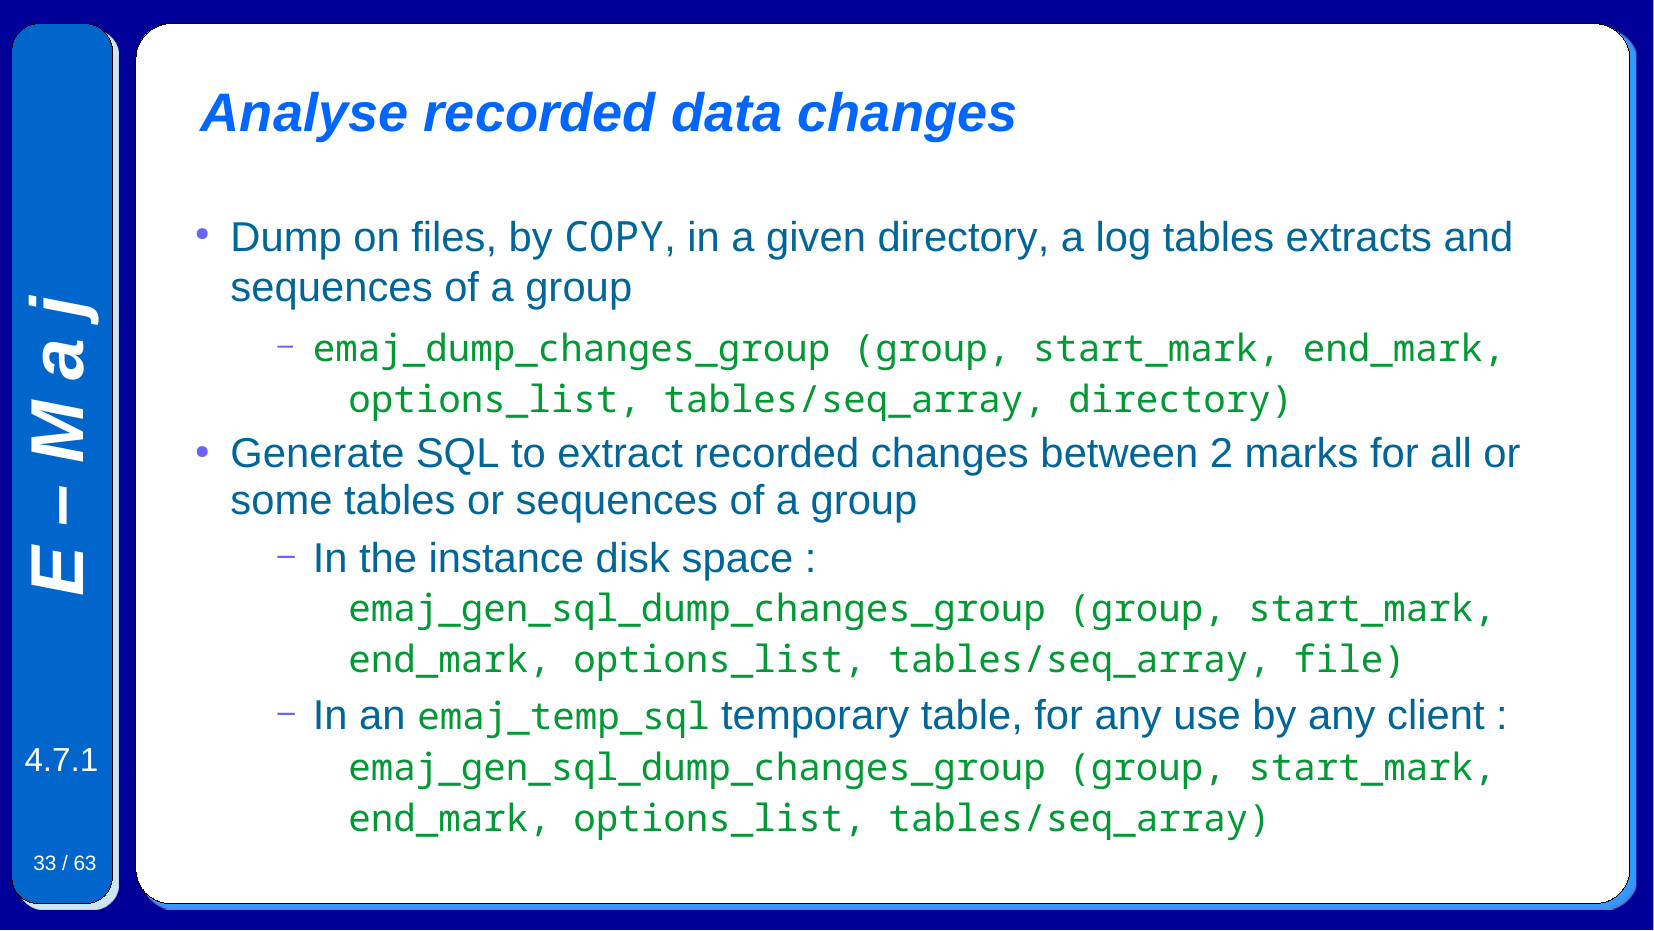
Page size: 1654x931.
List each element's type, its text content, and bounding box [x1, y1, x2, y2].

title Analyse recorded data changes [200, 34, 1575, 191]
list Dump on files, by COPY, in a given directory, a log tables extracts and sequences of a group emaj_dump_changes_group (group, start_mark, end_mark, options_list, tables/seq_array, directory) Generate SQL to extract recorded changes between 2 marks for all or some tables or sequences of a group In the instance disk space : emaj_gen_sql_dump_changes_group (group, start_mark, end_mark, options_list, tables/seq_array, file) In an emaj_temp_sql temporary table, for any use by any client : emaj_gen_sql_dump_changes_group (group, start_mark, end_mark, options_list, tables/seq_array) [177, 206, 1587, 881]
